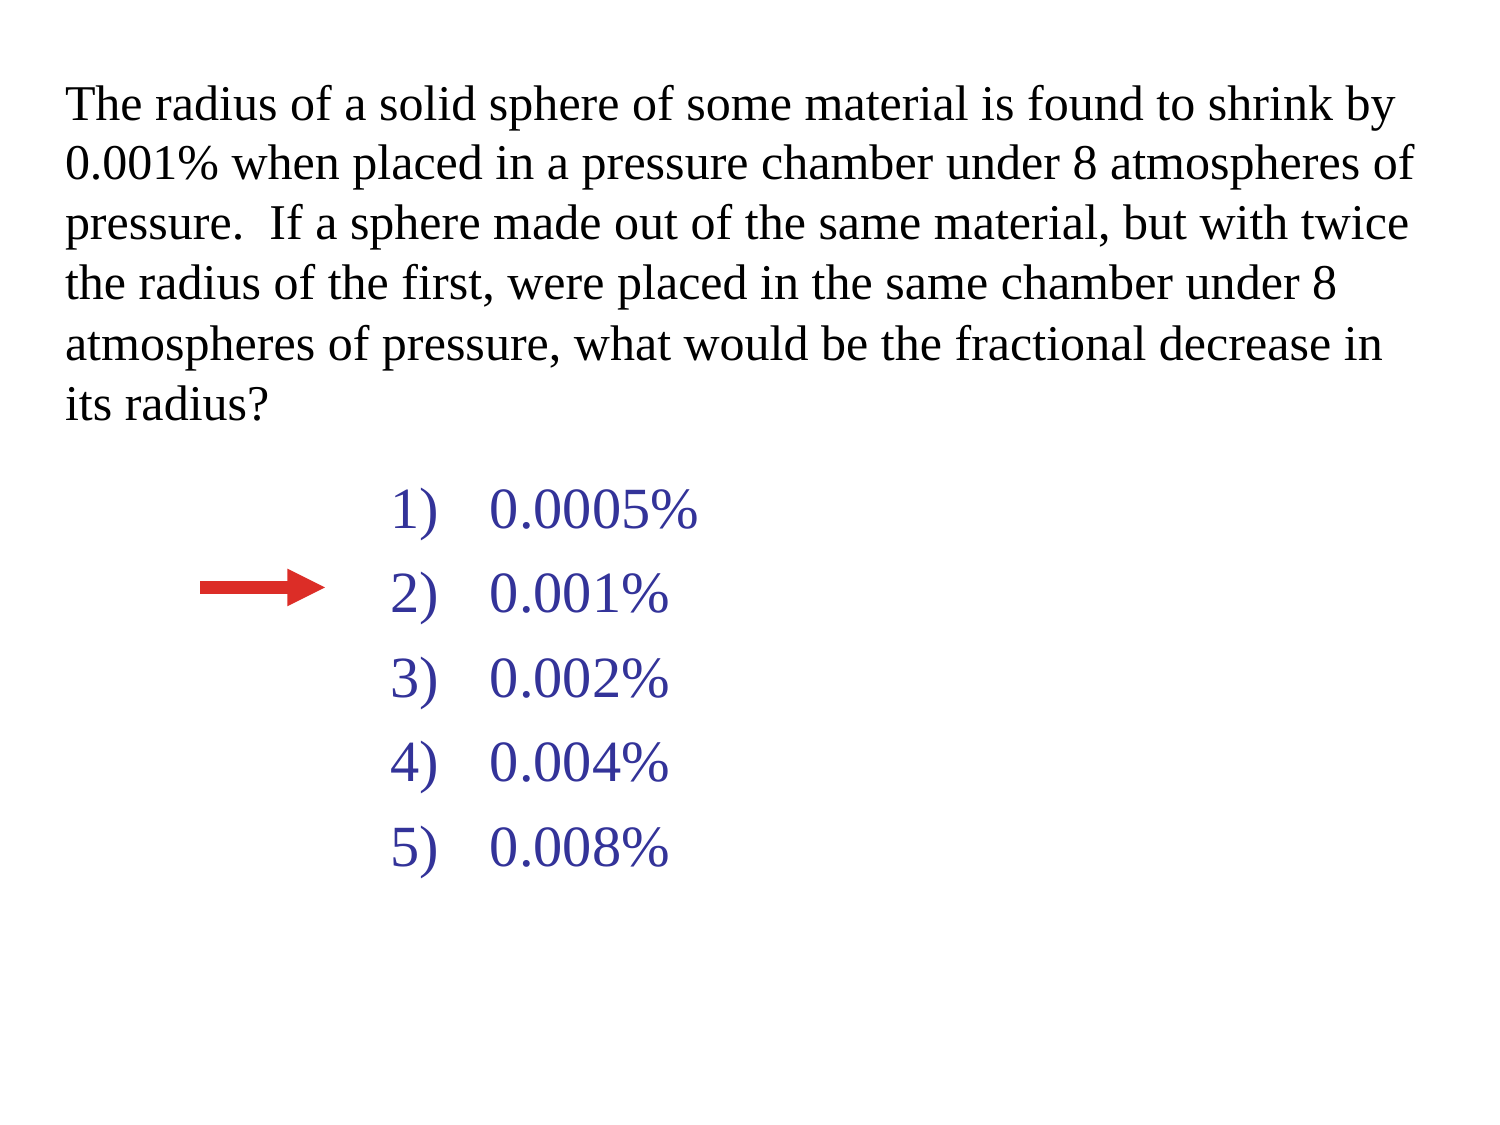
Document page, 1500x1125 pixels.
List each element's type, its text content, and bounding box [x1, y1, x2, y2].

title The radius of a solid sphere of some material is found to shrink by 0.001% when placed in a pressure chamber under 8 atmospheres of pressure. If a sphere made out of the same material, but with twice the radius of the first, were placed in the same chamber under 8 atmospheres of pressure, what would be the fractional decrease in its radius? [49, 37, 1438, 463]
list 0.0005% 0.001% 0.002% 0.004% 0.008% [375, 462, 901, 938]
